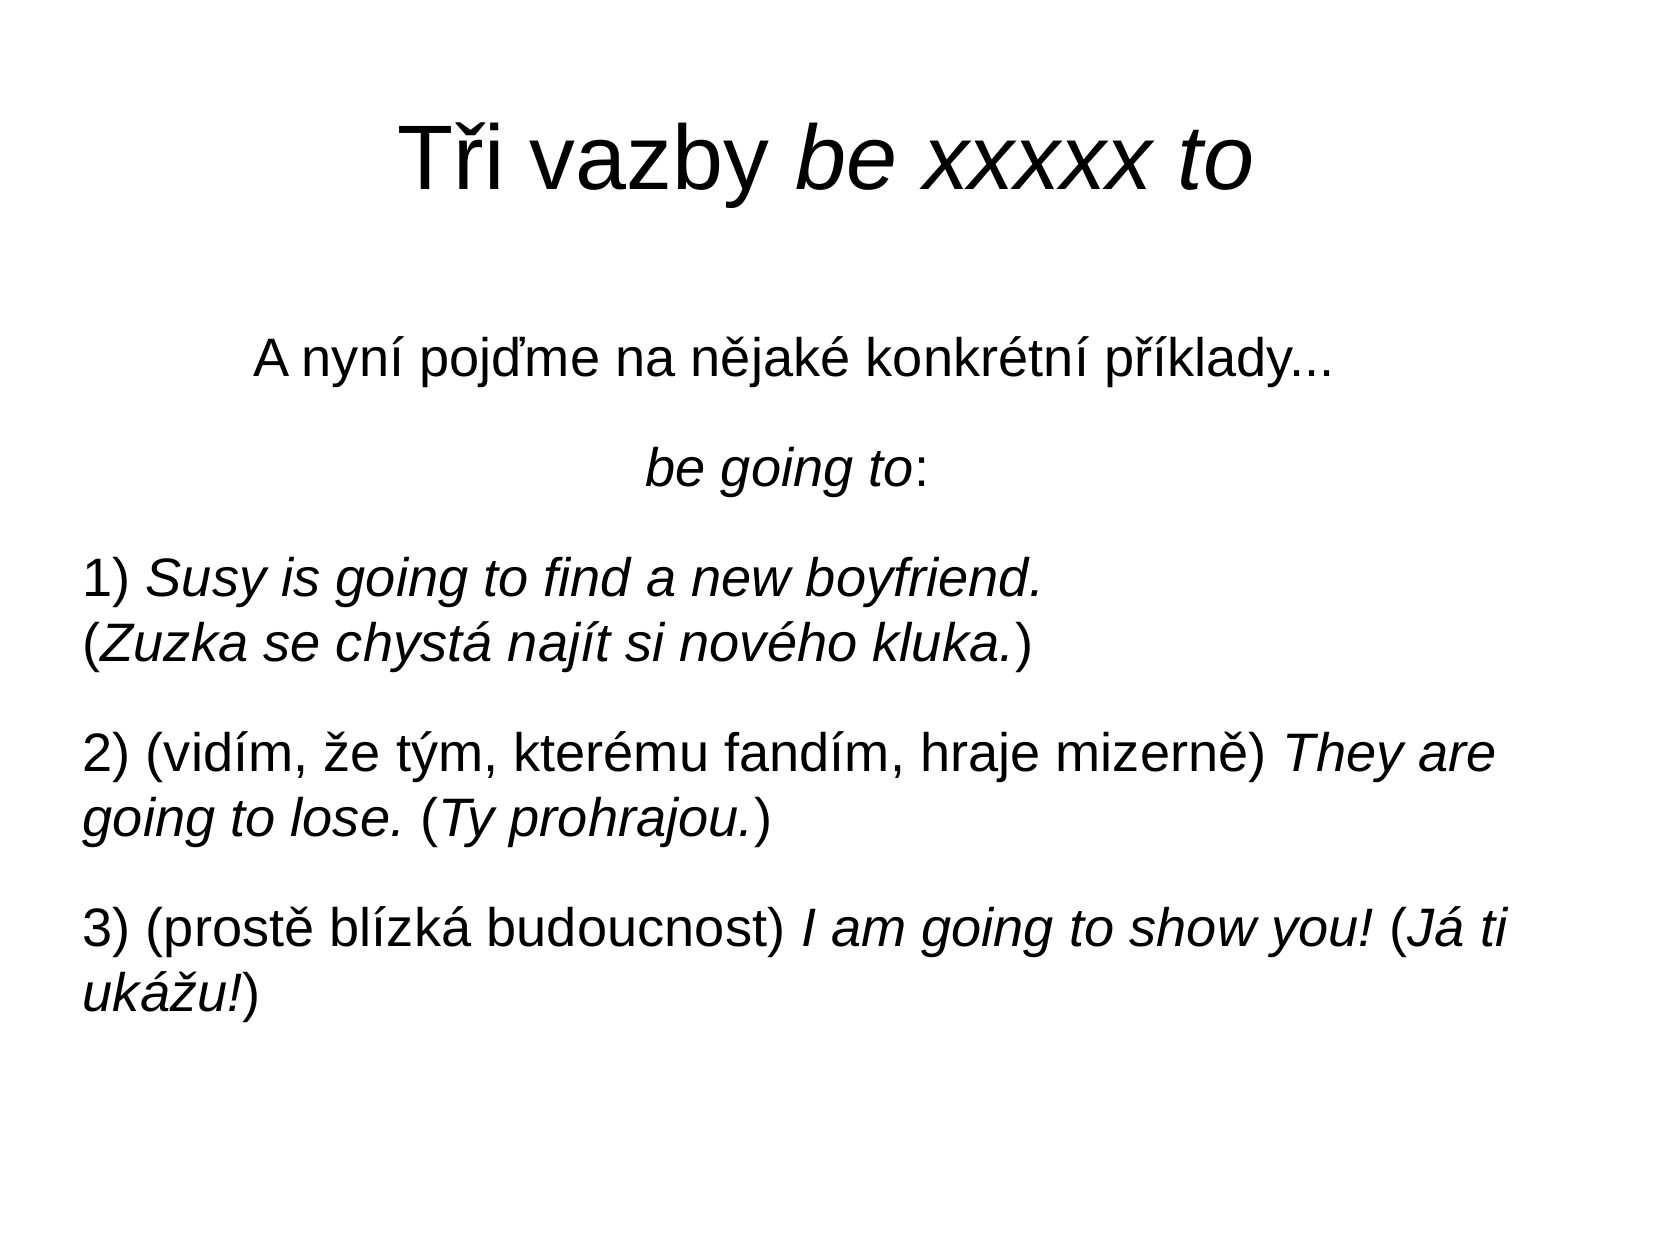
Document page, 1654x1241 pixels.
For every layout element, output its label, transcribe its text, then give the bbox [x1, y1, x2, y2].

text_box Tři vazby be xxxxx to [83, 49, 1570, 226]
text_box A nyní pojďme na nějaké konkrétní příklady... be going to: 1) Susy is going to find a new boyfriend. (Zuzka se chystá najít si nového kluka.) 2) (vidím, že tým, kterému fandím, hraje mizerně) They are going to lose. (Ty prohrajou.) 3) (prostě blízká budoucnost) I am going to show you! (Já ti ukážu!) [83, 226, 1570, 1073]
